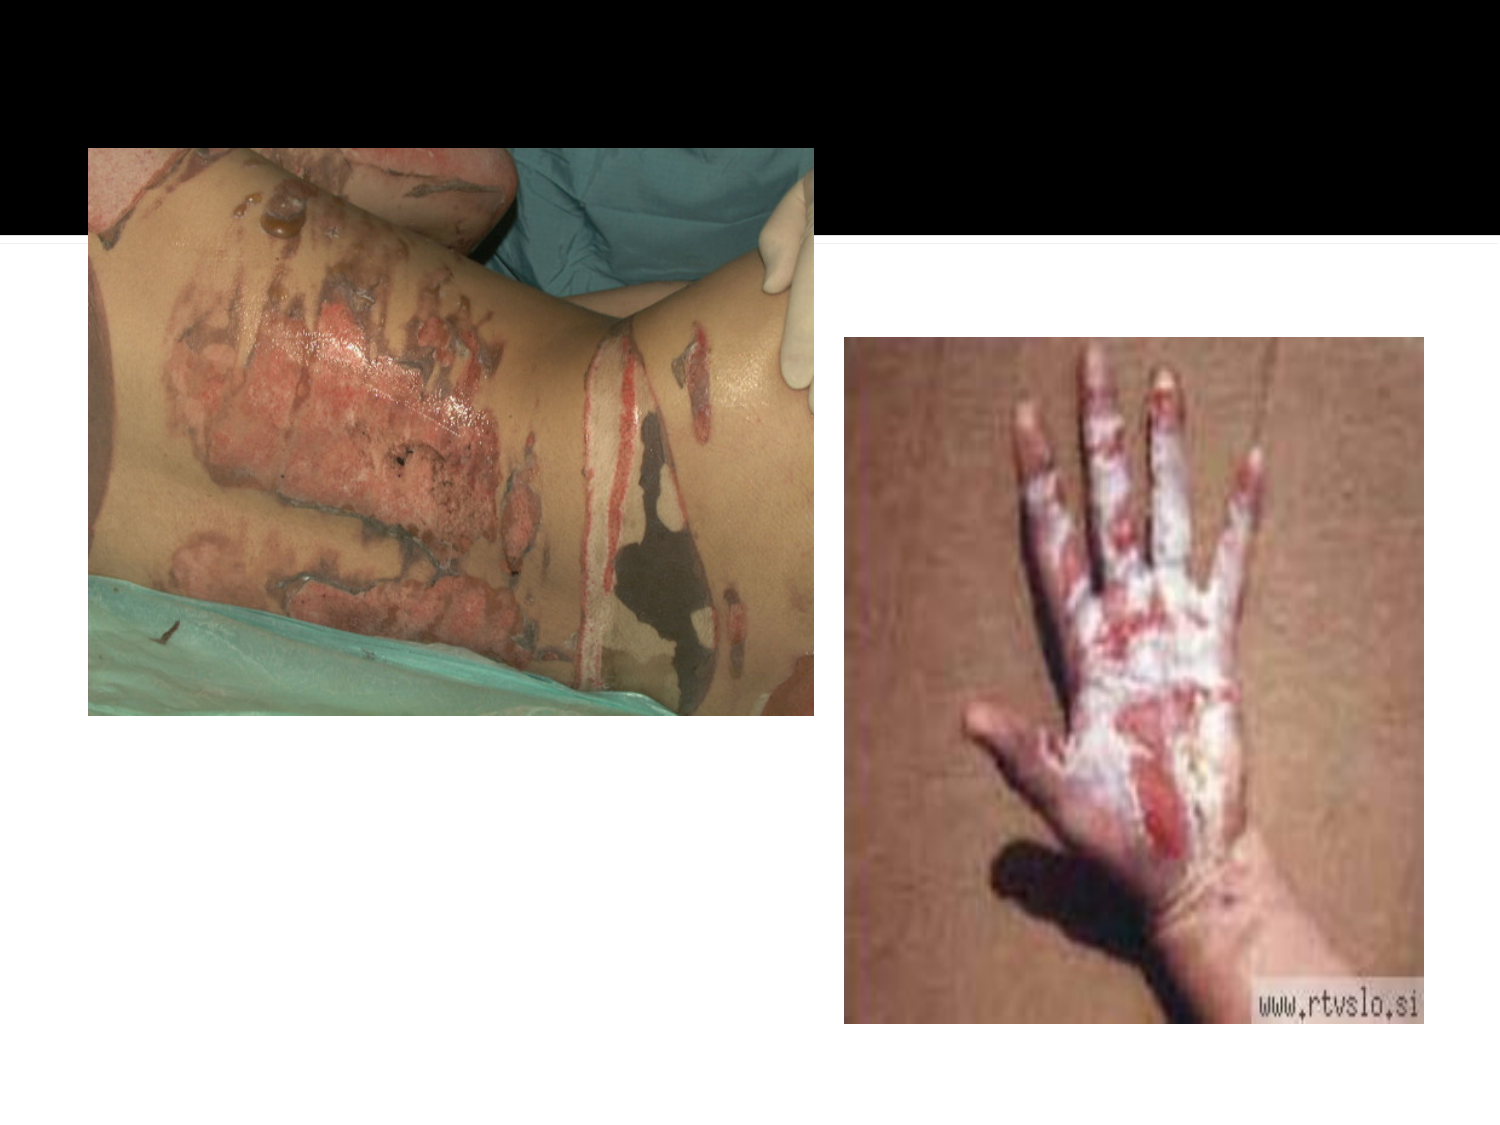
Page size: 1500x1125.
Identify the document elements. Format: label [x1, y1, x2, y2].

picture [844, 337, 1424, 1024]
picture [88, 148, 814, 717]
